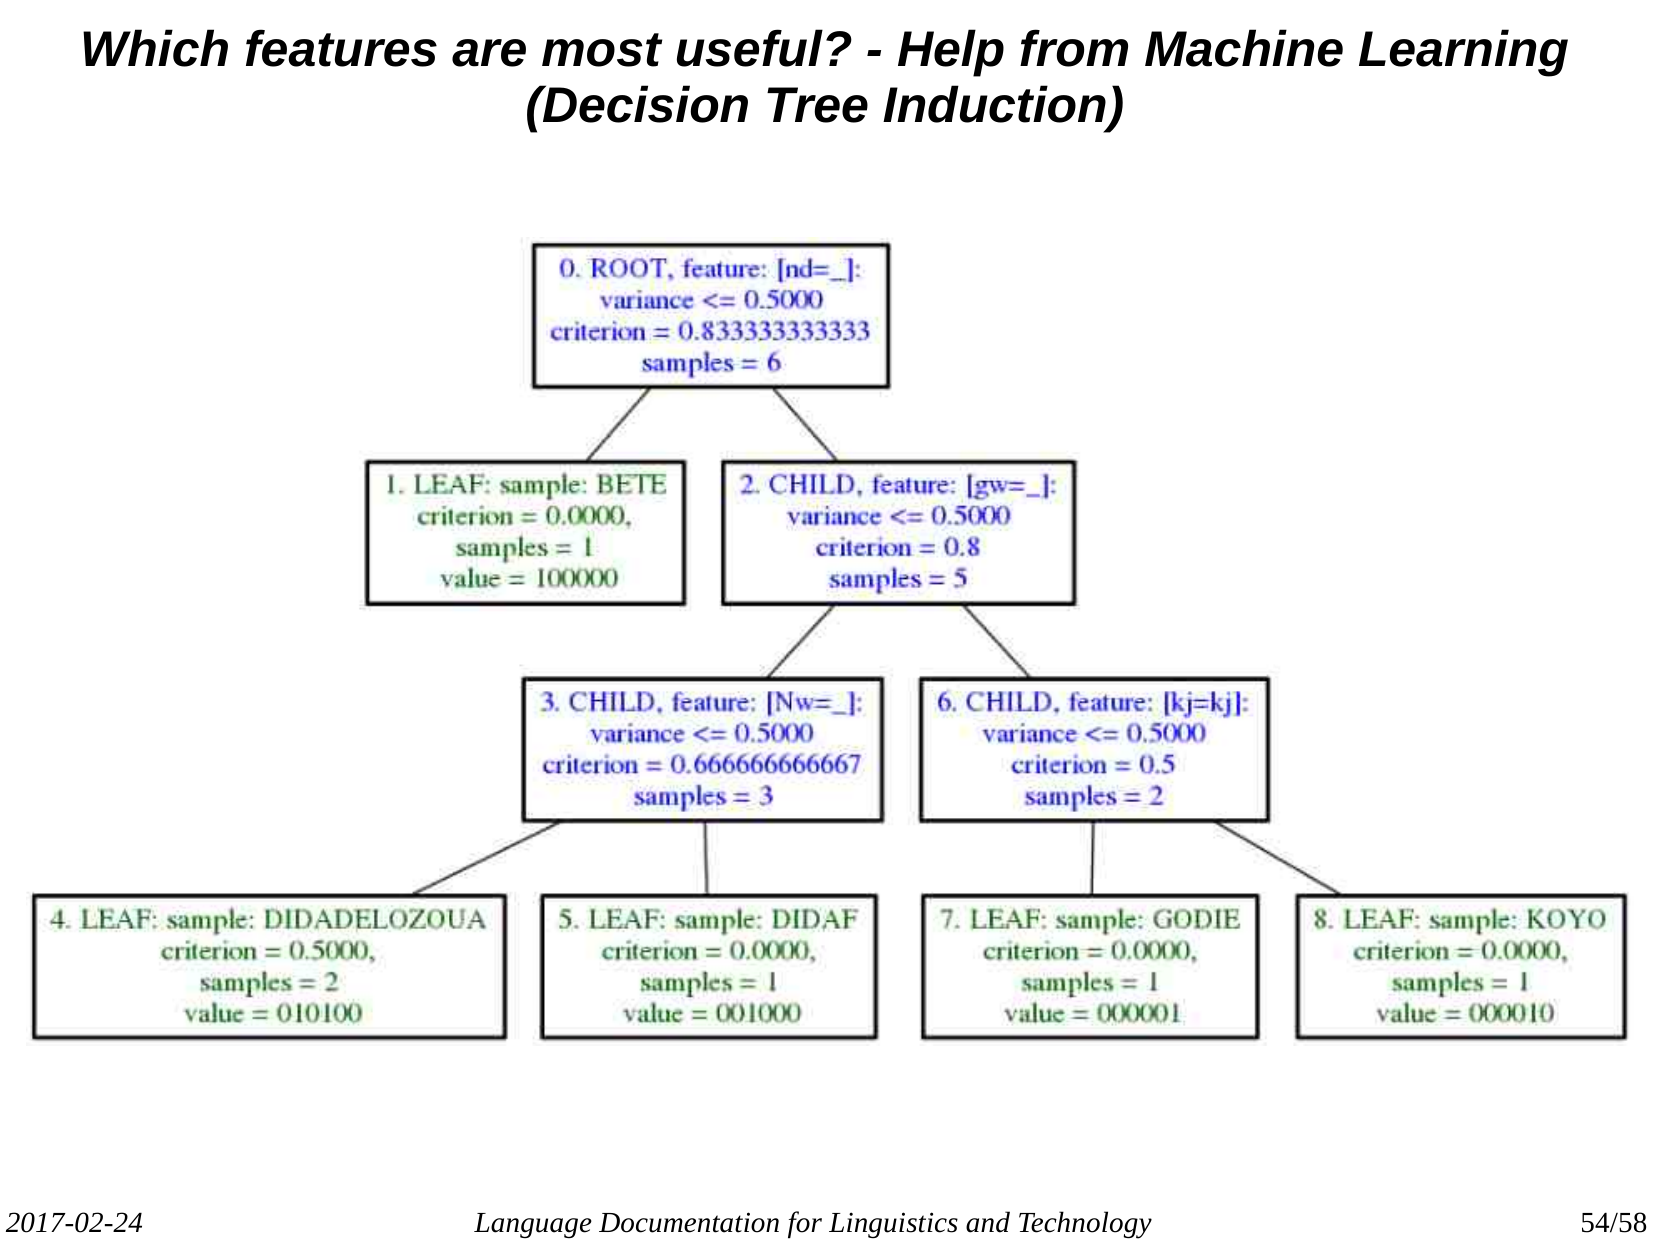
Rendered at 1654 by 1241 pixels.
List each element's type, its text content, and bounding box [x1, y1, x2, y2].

title Which features are most useful? - Help from Machine Learning (Decision Tree Induction) [0, 20, 1654, 134]
picture [26, 237, 1634, 1046]
